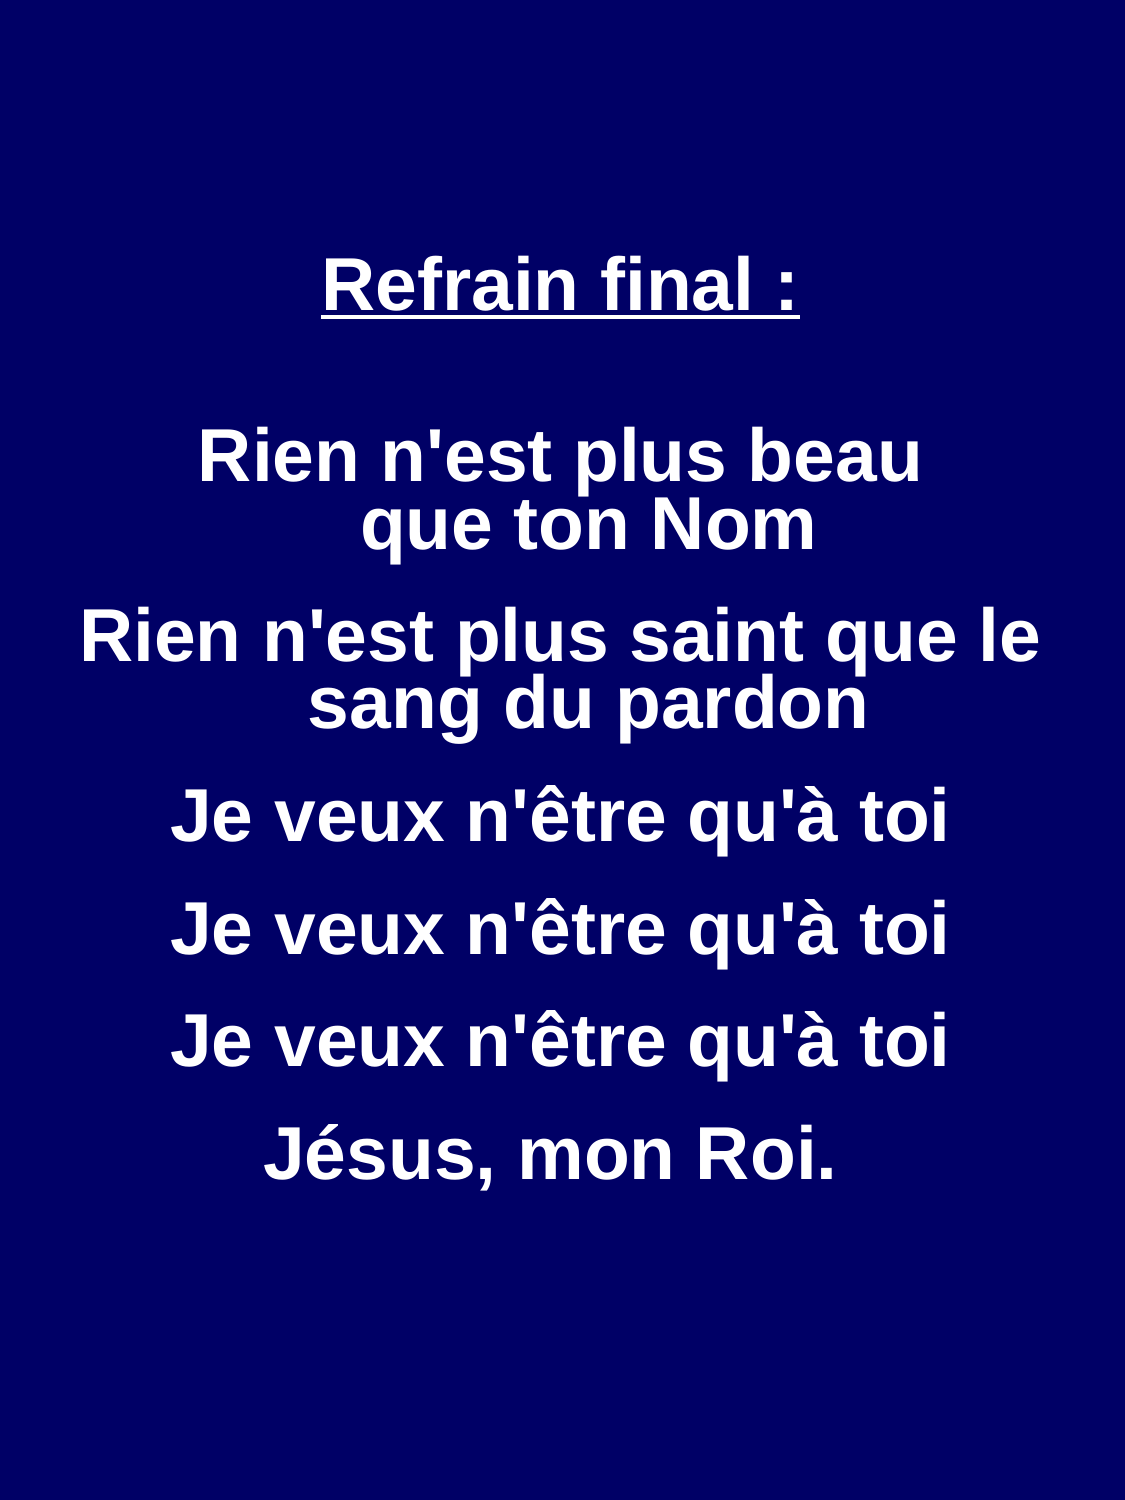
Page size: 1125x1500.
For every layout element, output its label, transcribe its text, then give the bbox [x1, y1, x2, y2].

text_box Refrain final : Rien n'est plus beau que ton Nom Rien n'est plus saint que le sang du pardon Je veux n'être qu'à toi Je veux n'être qu'à toi Je veux n'être qu'à toi Jésus, mon Roi. [11, 35, 1110, 1441]
